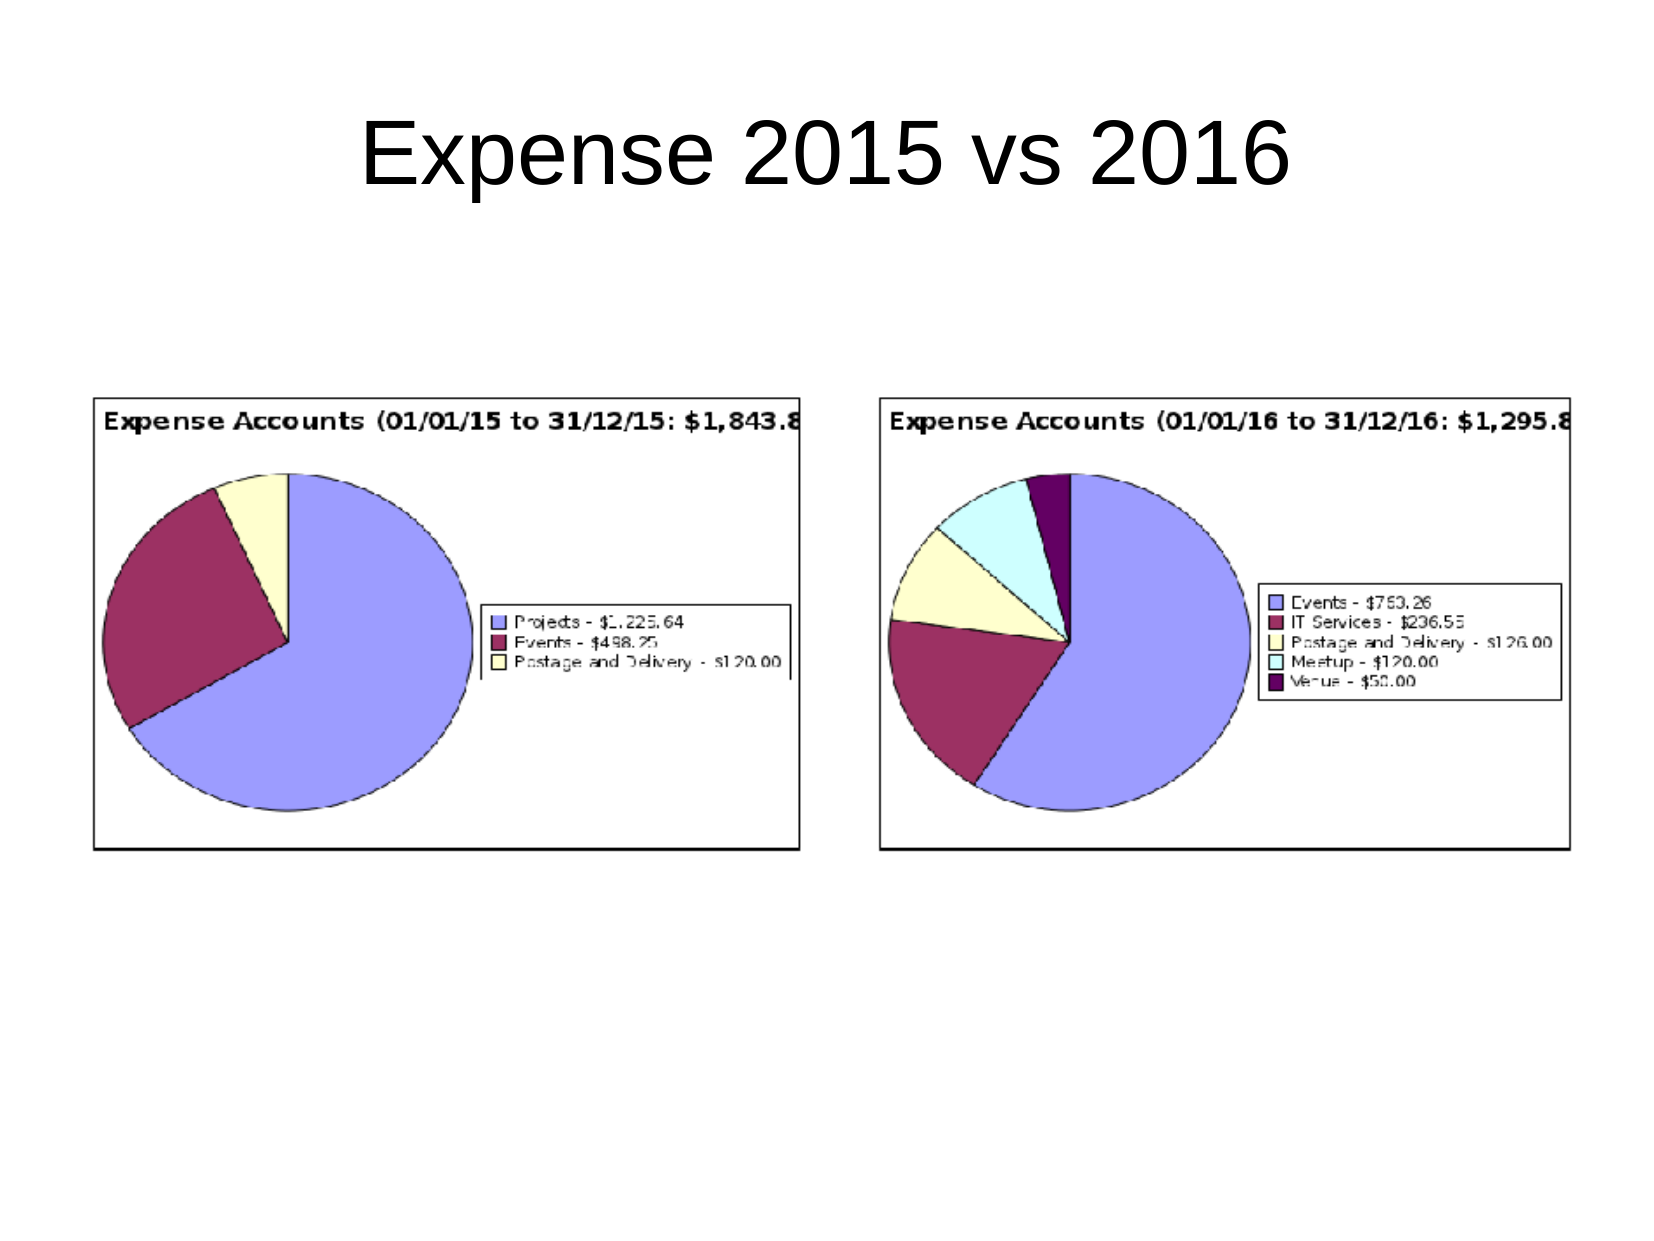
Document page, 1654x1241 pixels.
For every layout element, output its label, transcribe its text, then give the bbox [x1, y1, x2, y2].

picture [51, 359, 1654, 1241]
title Expense 2015 vs 2016 [82, 49, 1571, 257]
